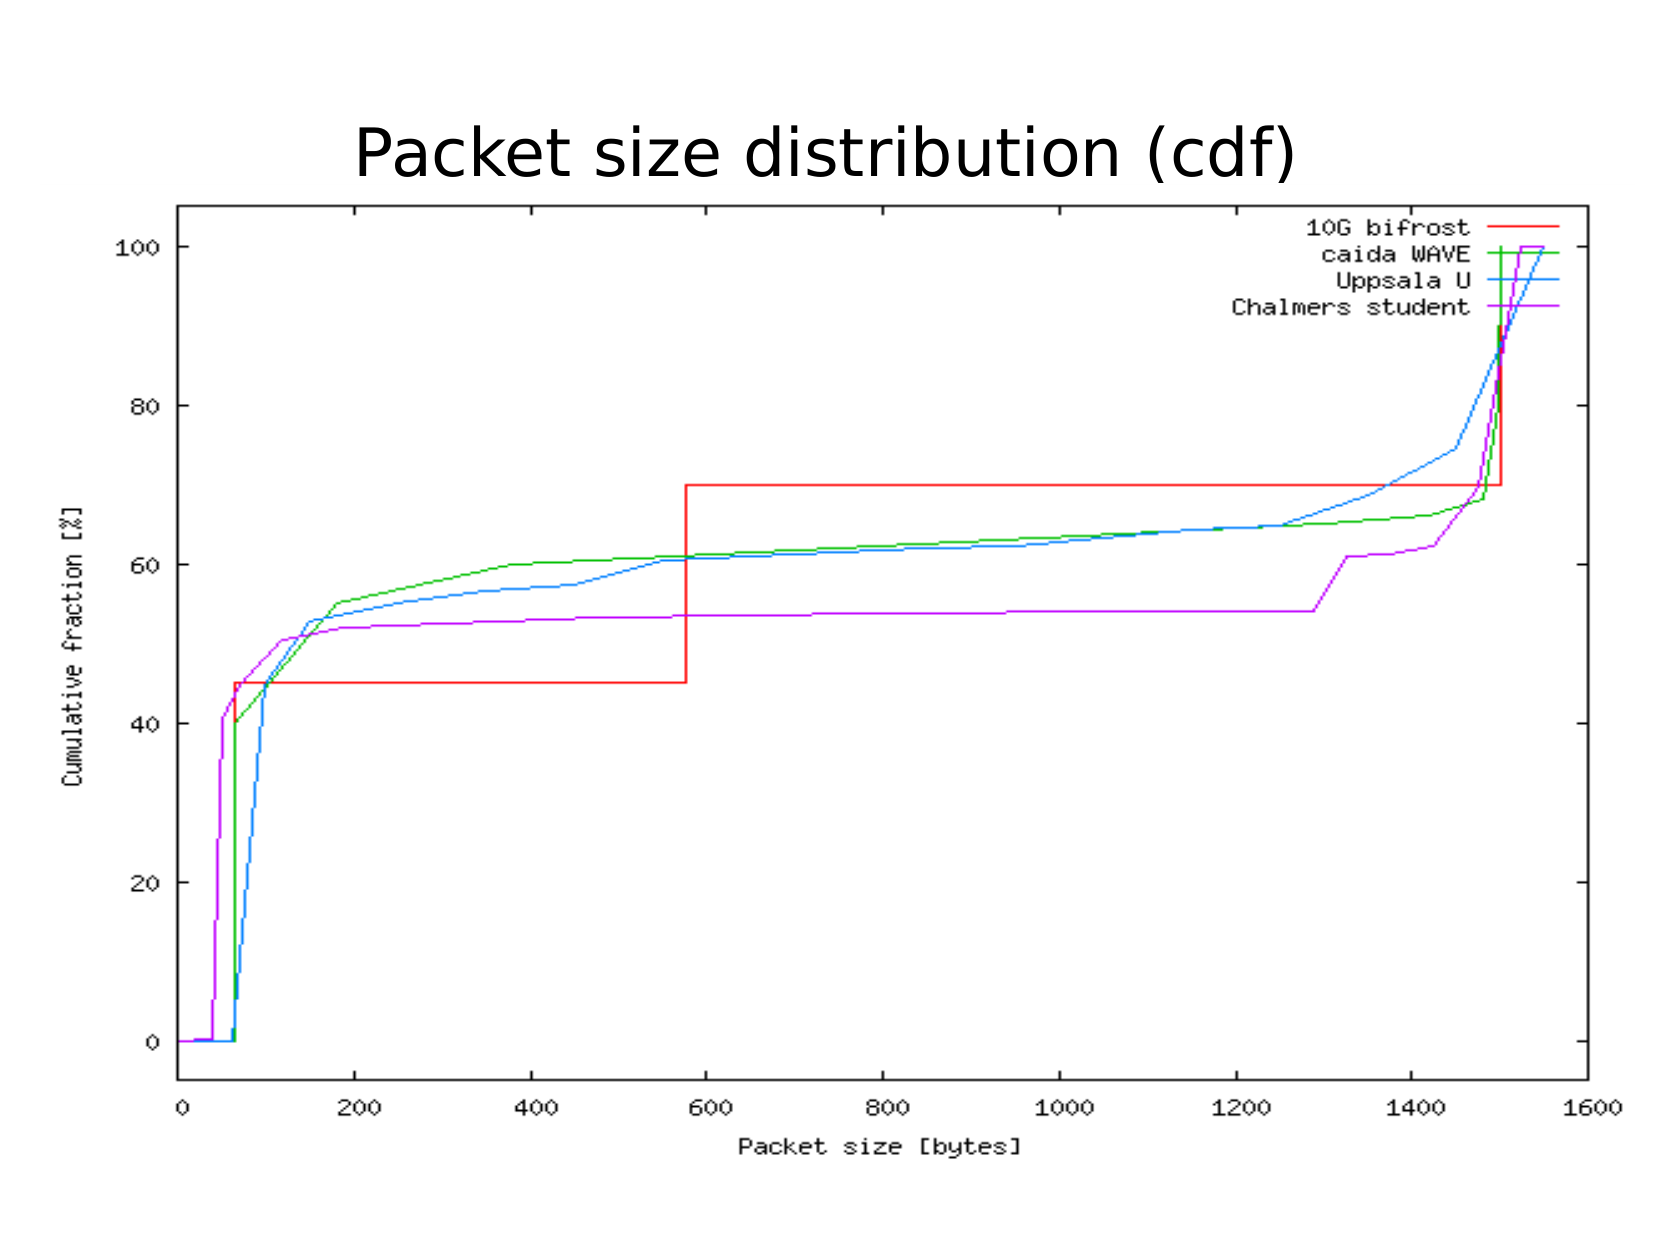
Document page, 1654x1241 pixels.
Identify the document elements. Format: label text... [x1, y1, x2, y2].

title Packet size distribution (cdf) [82, 56, 1571, 183]
picture [40, 183, 1635, 1161]
